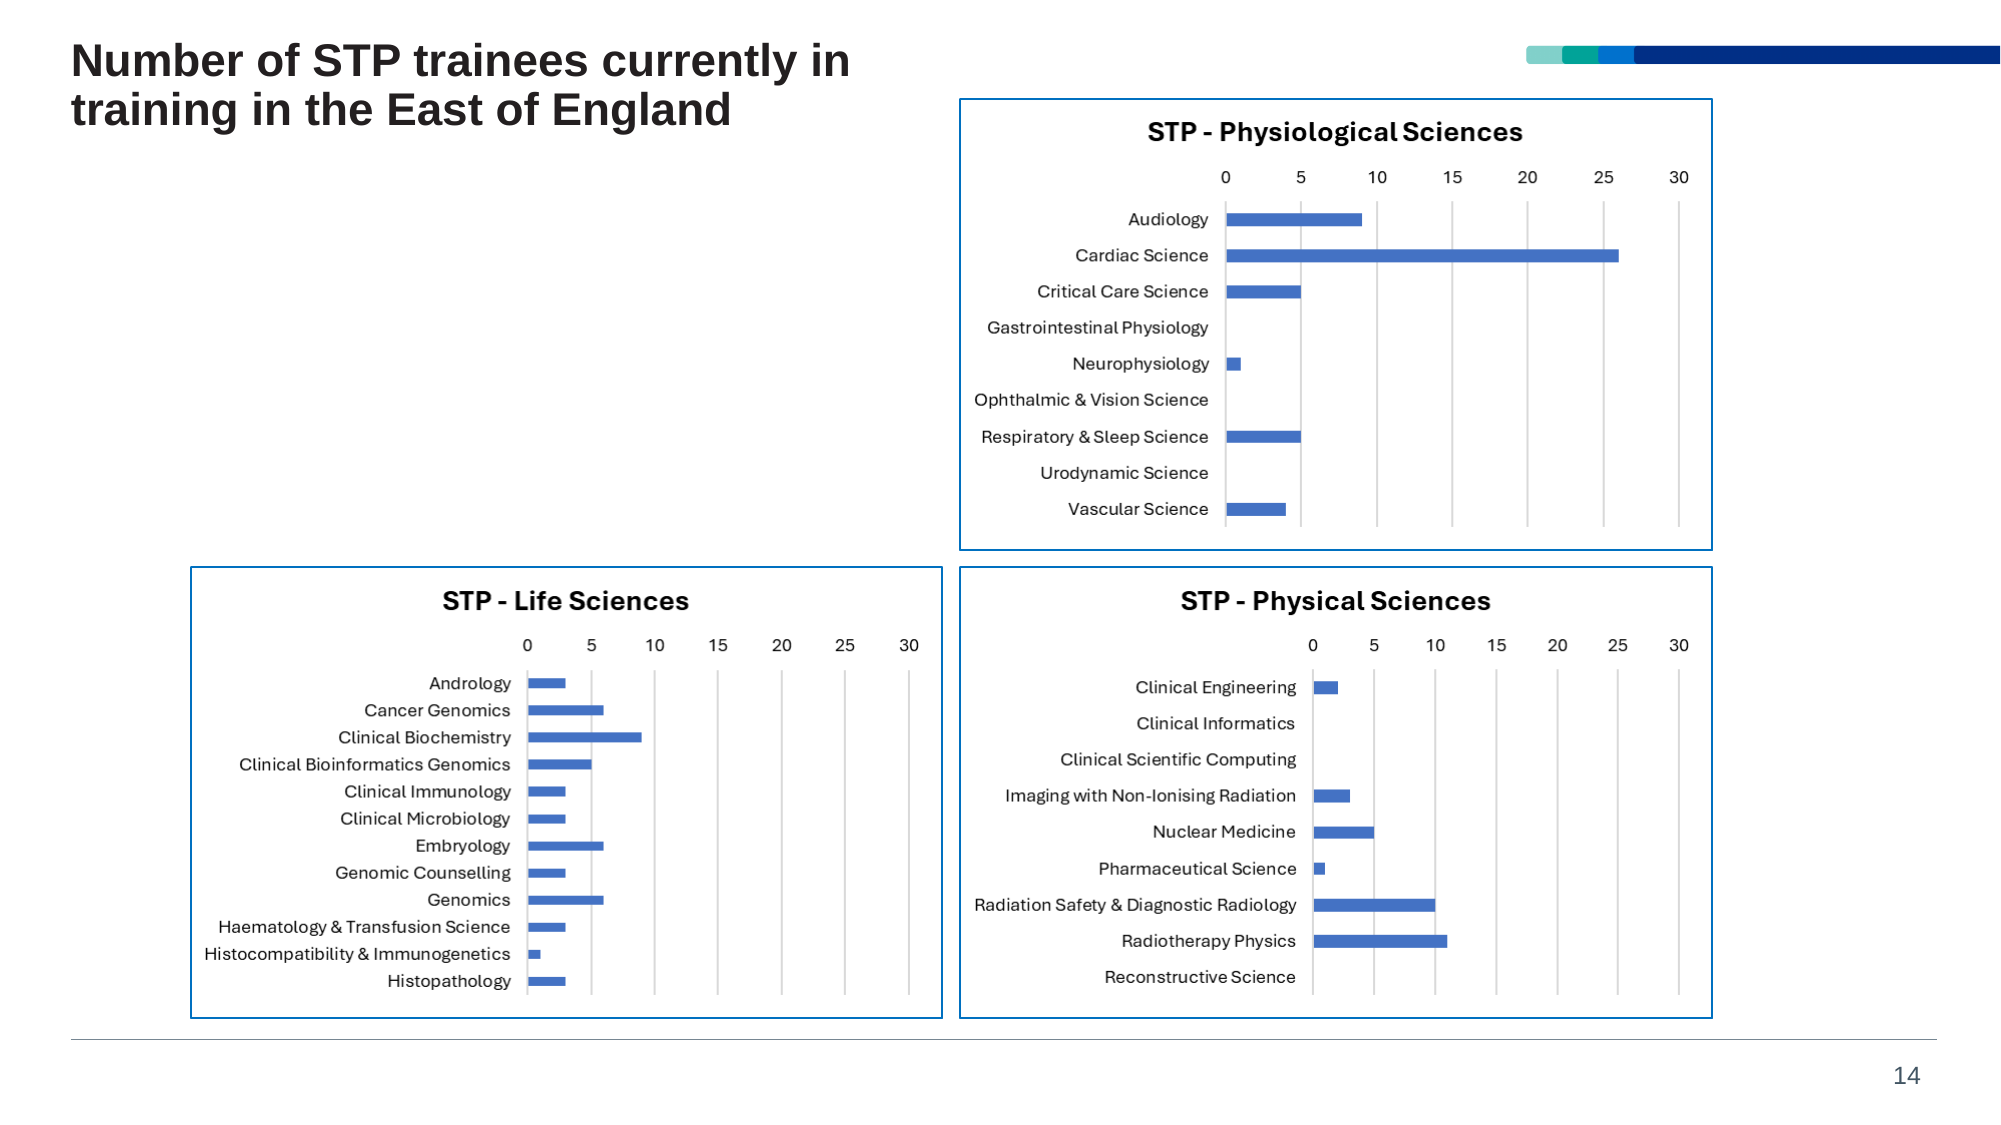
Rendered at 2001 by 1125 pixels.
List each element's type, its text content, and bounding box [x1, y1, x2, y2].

title Number of STP trainees currently in training in the East of England [70, 32, 1513, 140]
picture [959, 98, 1713, 551]
picture [959, 566, 1713, 1019]
picture [190, 566, 943, 1019]
